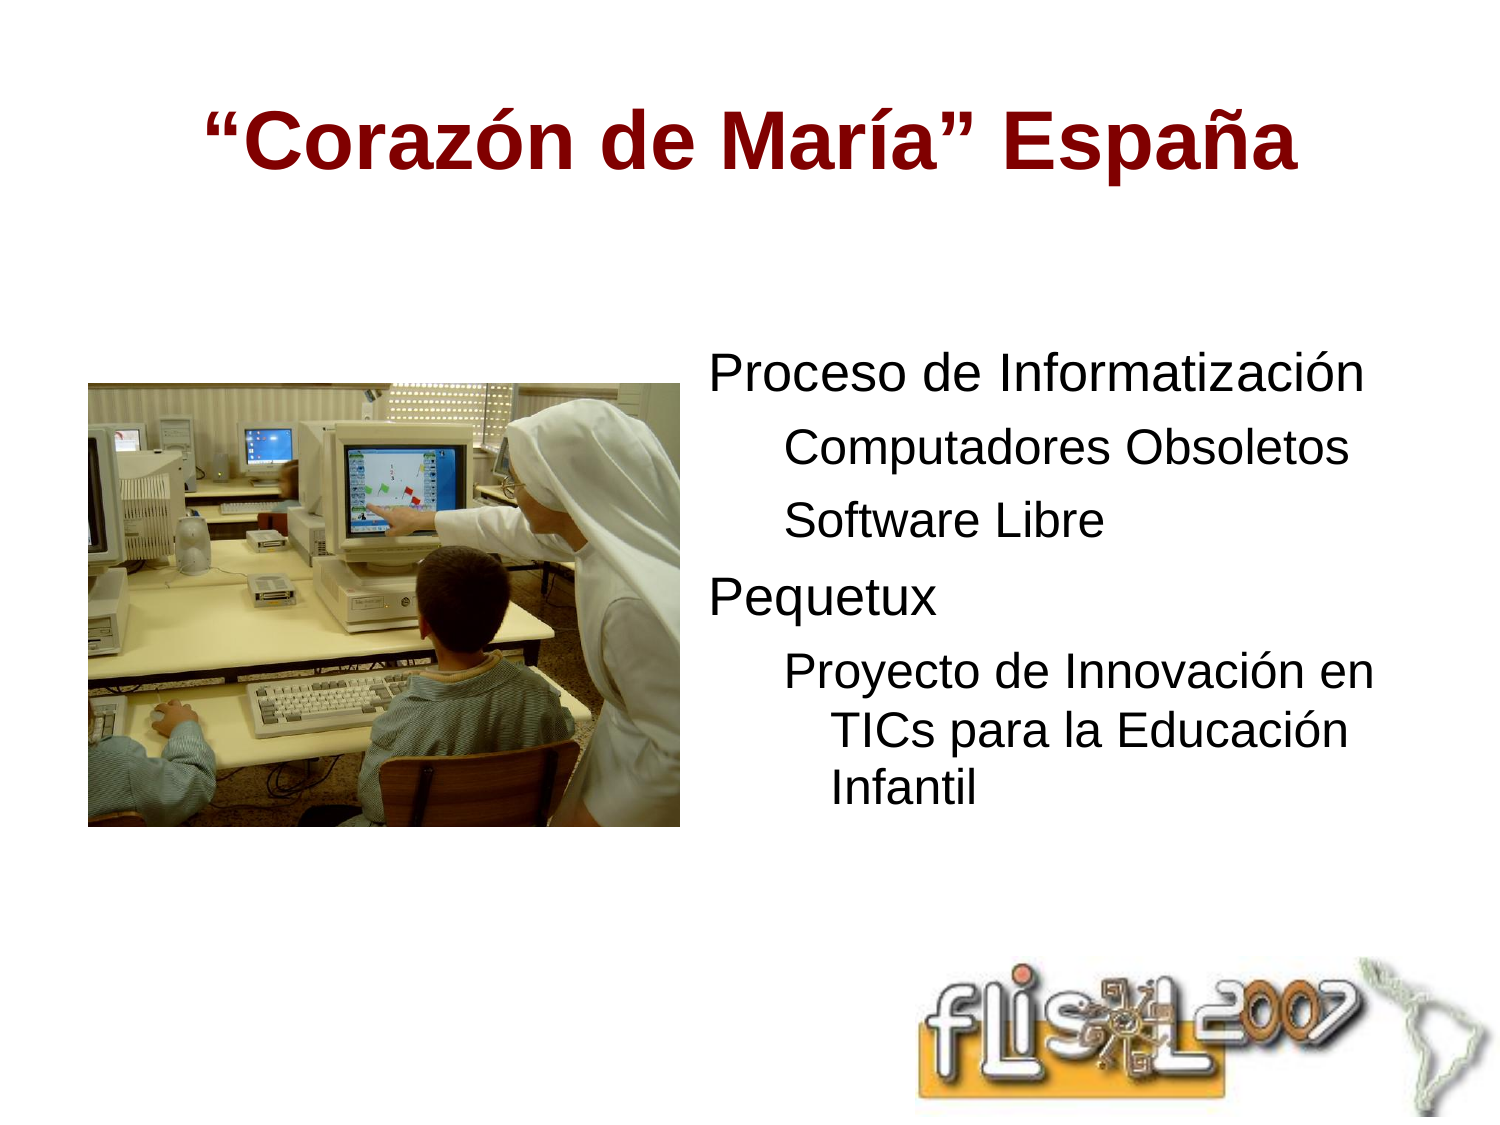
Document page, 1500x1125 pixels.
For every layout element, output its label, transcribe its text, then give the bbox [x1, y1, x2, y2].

picture [88, 383, 680, 827]
picture [915, 956, 1500, 1117]
list Proceso de Informatización Computadores Obsoletos Software Libre Pequetux Proyecto de Innovación en TICs para la Educación Infantil [708, 262, 1426, 991]
title “Corazón de María” España [75, 13, 1426, 265]
